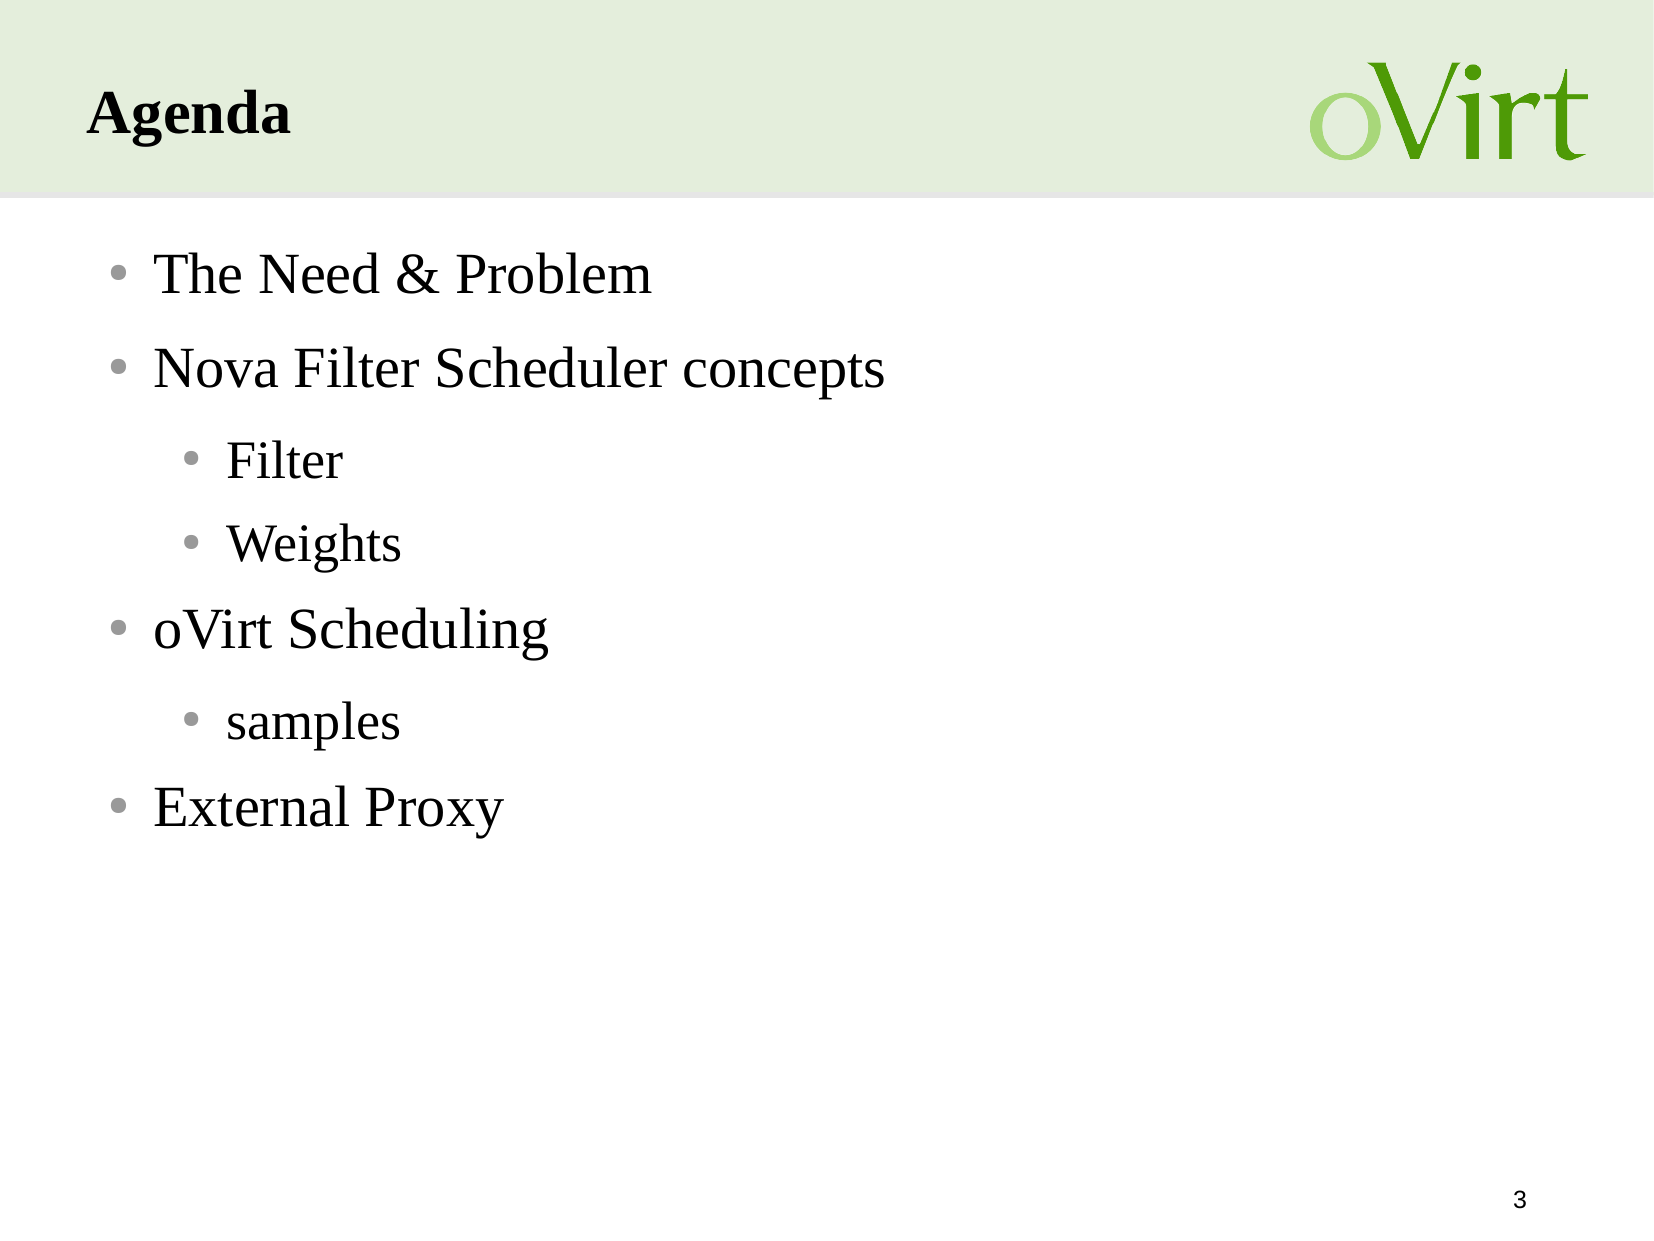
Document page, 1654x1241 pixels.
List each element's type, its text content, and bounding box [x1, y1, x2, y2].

title Agenda [86, 36, 1307, 188]
picture [1307, 36, 1613, 180]
list The Need & Problem Nova Filter Scheduler concepts Filter Weights oVirt Scheduling samples External Proxy [93, 241, 1582, 932]
